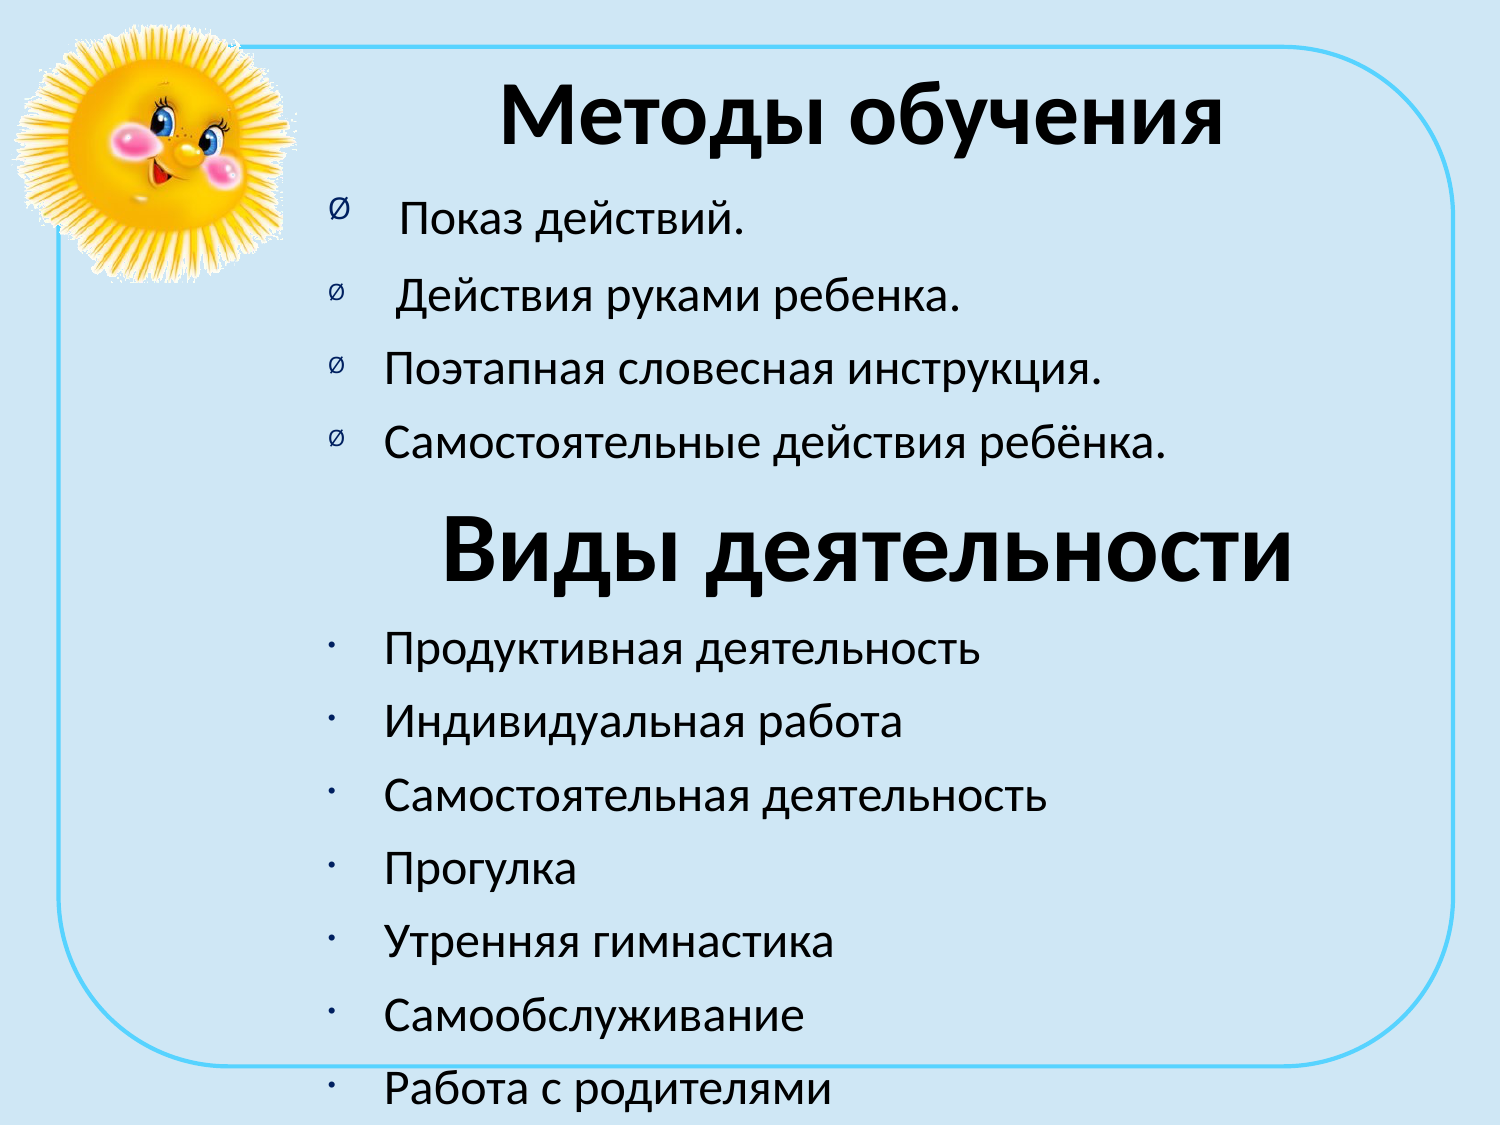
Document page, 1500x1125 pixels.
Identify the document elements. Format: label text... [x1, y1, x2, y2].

list Показ действий. Действия руками ребенка. Поэтапная словесная инструкция. Самостоятельные действия ребёнка. Виды деятельности Продуктивная деятельность Индивидуальная работа Самостоятельная деятельность Прогулка Утренняя гимнастика Самообслуживание Работа с родителями [312, 160, 1425, 1047]
picture [11, 11, 340, 340]
title Методы обучения [301, 45, 1425, 185]
